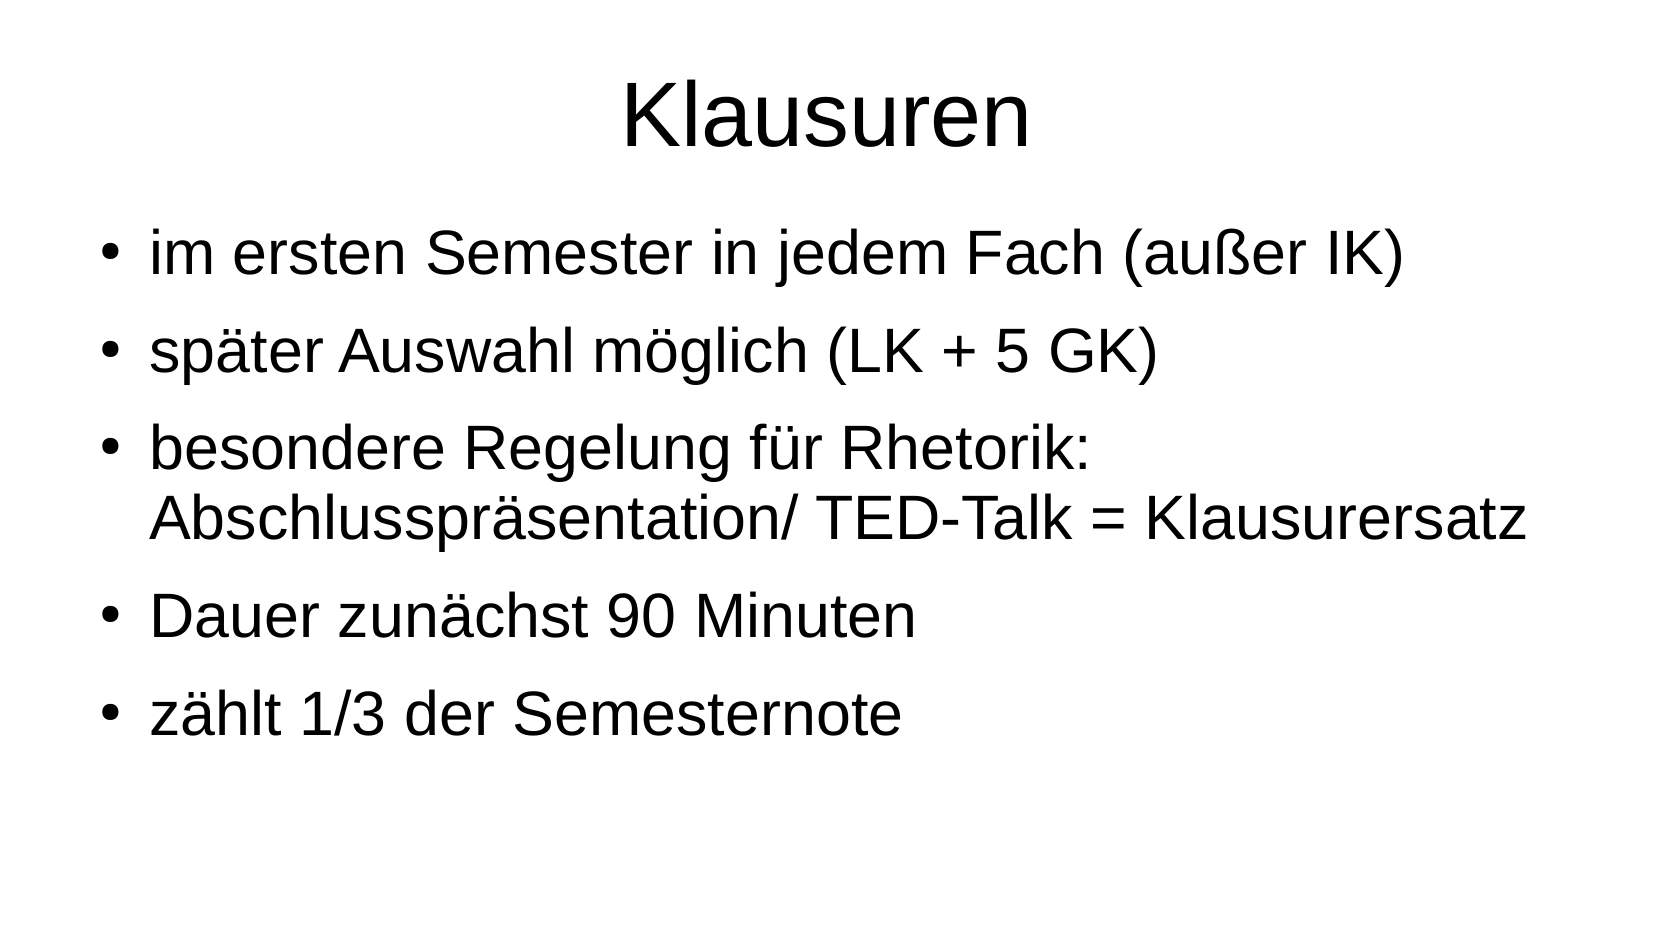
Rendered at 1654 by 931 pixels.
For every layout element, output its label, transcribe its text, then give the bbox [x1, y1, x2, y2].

list im ersten Semester in jedem Fach (außer IK) später Auswahl möglich (LK + 5 GK) besondere Regelung für Rhetorik: Abschlusspräsentation/ TED-Talk = Klausurersatz Dauer zunächst 90 Minuten zählt 1/3 der Semesternote [82, 217, 1571, 758]
title Klausuren [82, 37, 1571, 193]
